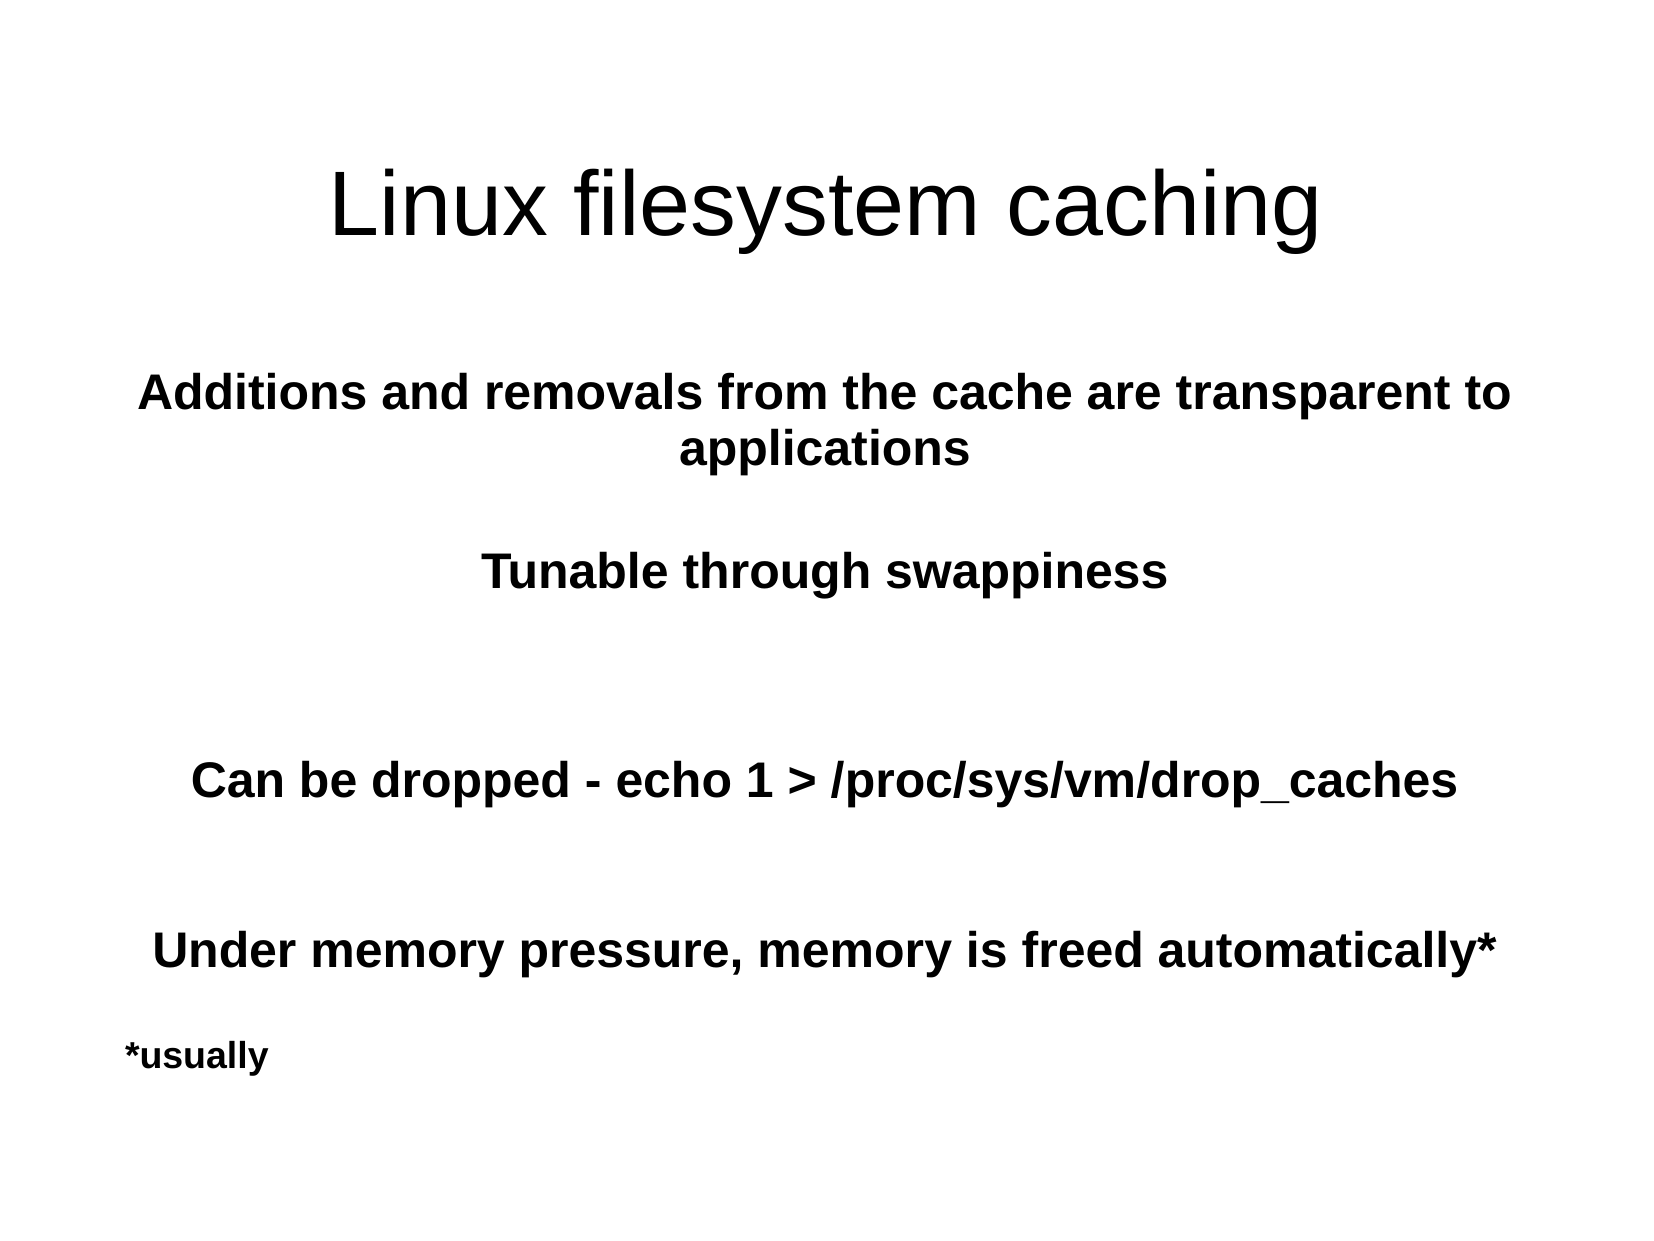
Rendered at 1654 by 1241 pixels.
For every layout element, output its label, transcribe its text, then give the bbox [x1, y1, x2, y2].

list Additions and removals from the cache are transparent to applications Tunable through swappiness Can be dropped - echo 1 > /proc/sys/vm/drop_caches Under memory pressure, memory is freed automatically* *usually [60, 364, 1591, 1241]
title Linux filesystem caching [82, 49, 1571, 257]
